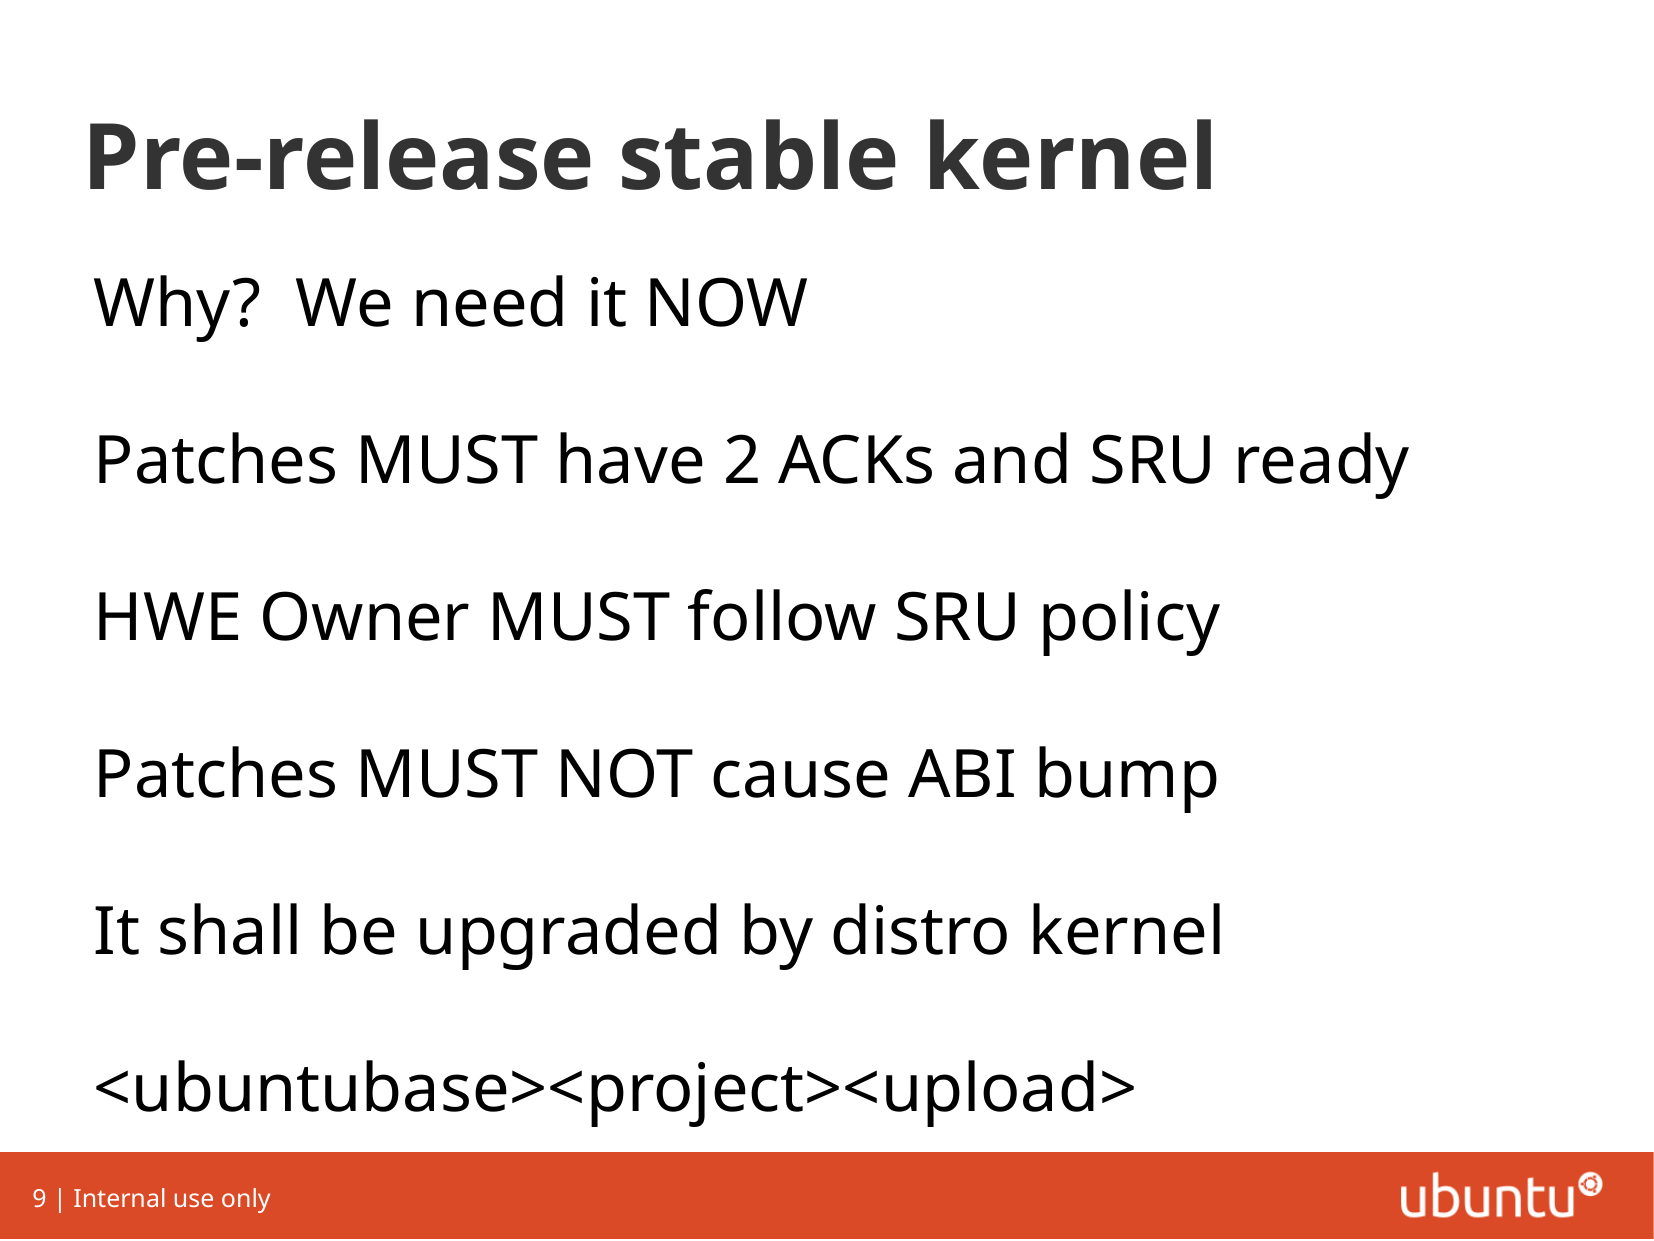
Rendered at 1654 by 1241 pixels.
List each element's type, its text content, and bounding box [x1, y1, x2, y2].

picture [0, 1152, 1654, 1239]
title Pre-release stable kernel [82, 49, 1571, 257]
subtitle Why? We need it NOW Patches MUST have 2 ACKs and SRU ready HWE Owner MUST follow SRU policy Patches MUST NOT cause ABI bump It shall be upgraded by distro kernel <ubuntubase><project><upload> [75, 260, 1566, 1126]
